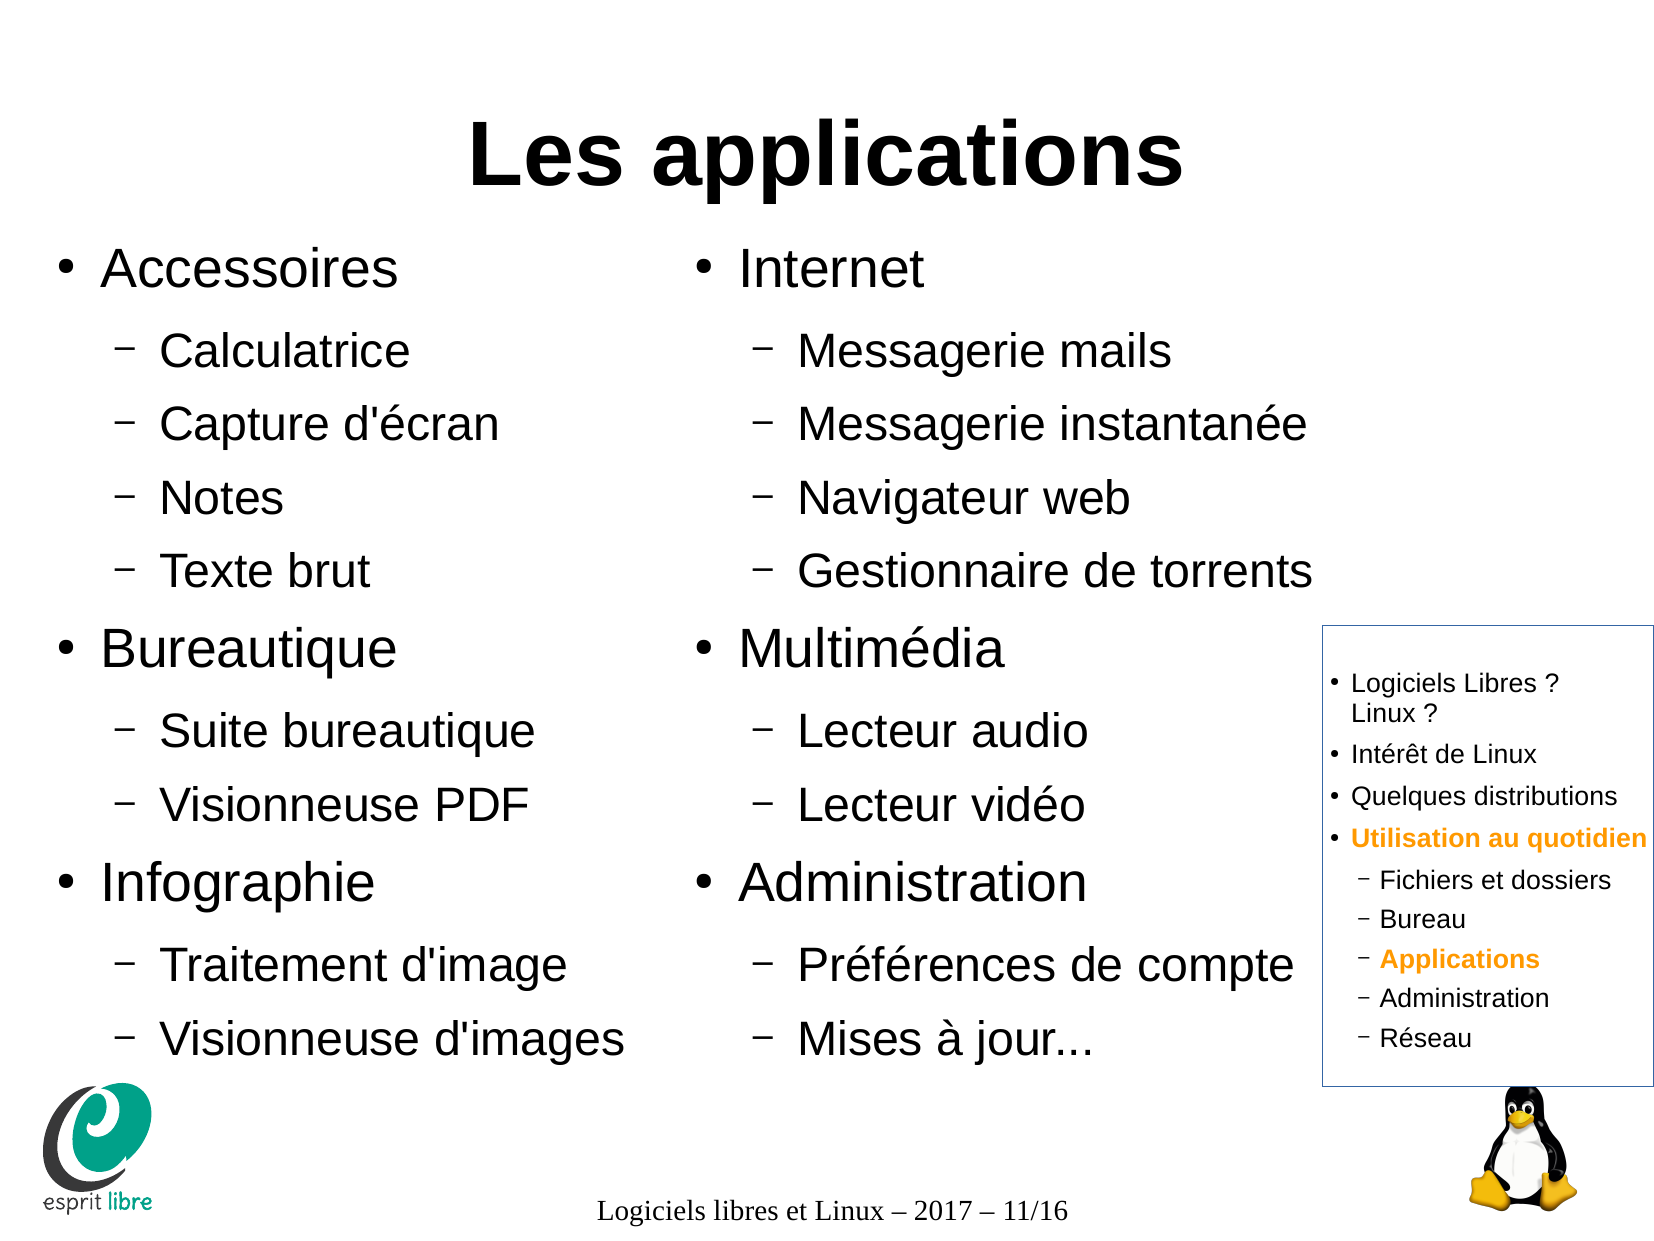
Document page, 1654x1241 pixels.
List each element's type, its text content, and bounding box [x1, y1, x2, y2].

picture [1462, 1087, 1583, 1217]
title Les applications [82, 49, 1572, 237]
list Internet Messagerie mails Messagerie instantanée Navigateur web Gestionnaire de torrents Multimédia Lecteur audio Lecteur vidéo Administration Préférences de compte Mises à jour... [679, 237, 1637, 1069]
list Accessoires Calculatrice Capture d'écran Notes Texte brut Bureautique Suite bureautique Visionneuse PDF Infographie Traitement d'image Visionneuse d'images [41, 237, 679, 1069]
list Logiciels Libres ? Linux ? Intérêt de Linux Quelques distributions Utilisation au quotidien Fichiers et dossiers Bureau Applications Administration Réseau [1322, 625, 1654, 1087]
